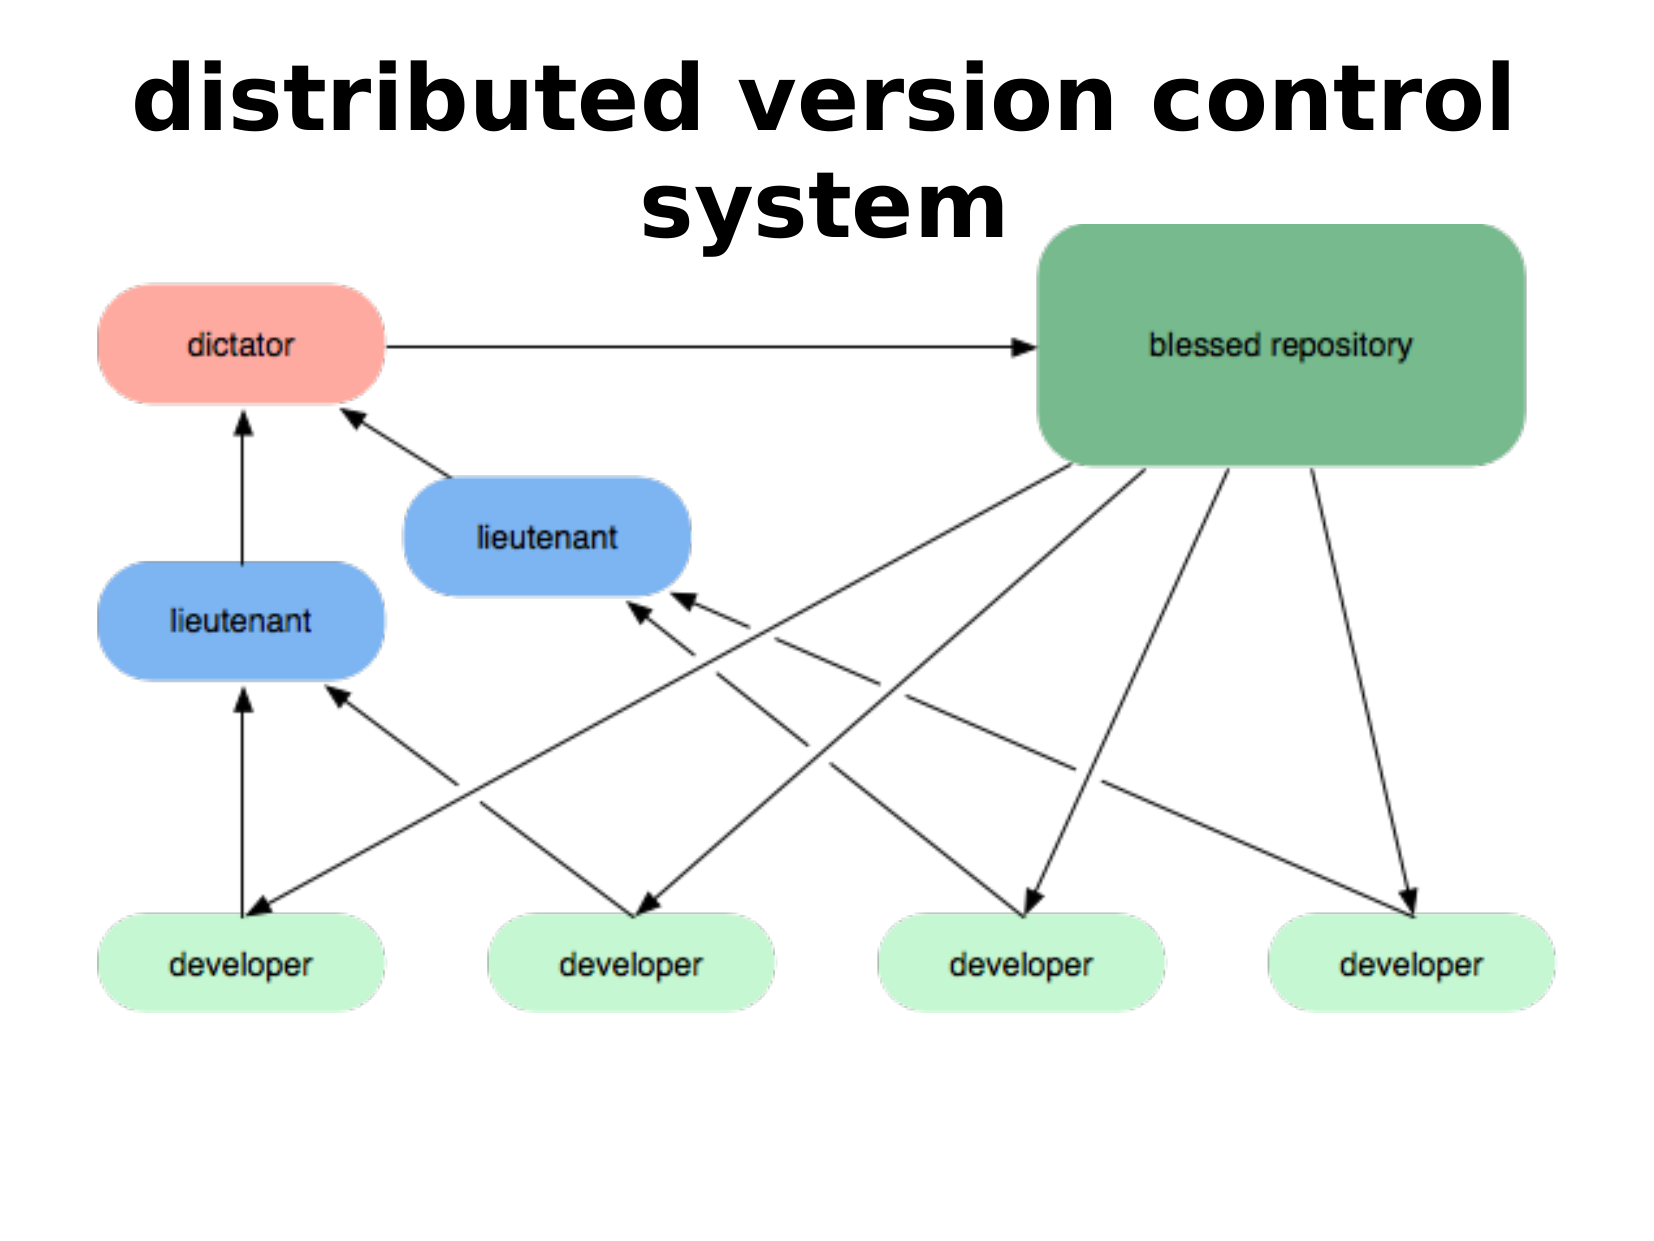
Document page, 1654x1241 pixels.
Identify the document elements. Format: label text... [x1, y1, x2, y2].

text_box distributed version control system [37, 37, 1613, 188]
picture [96, 224, 1558, 1013]
